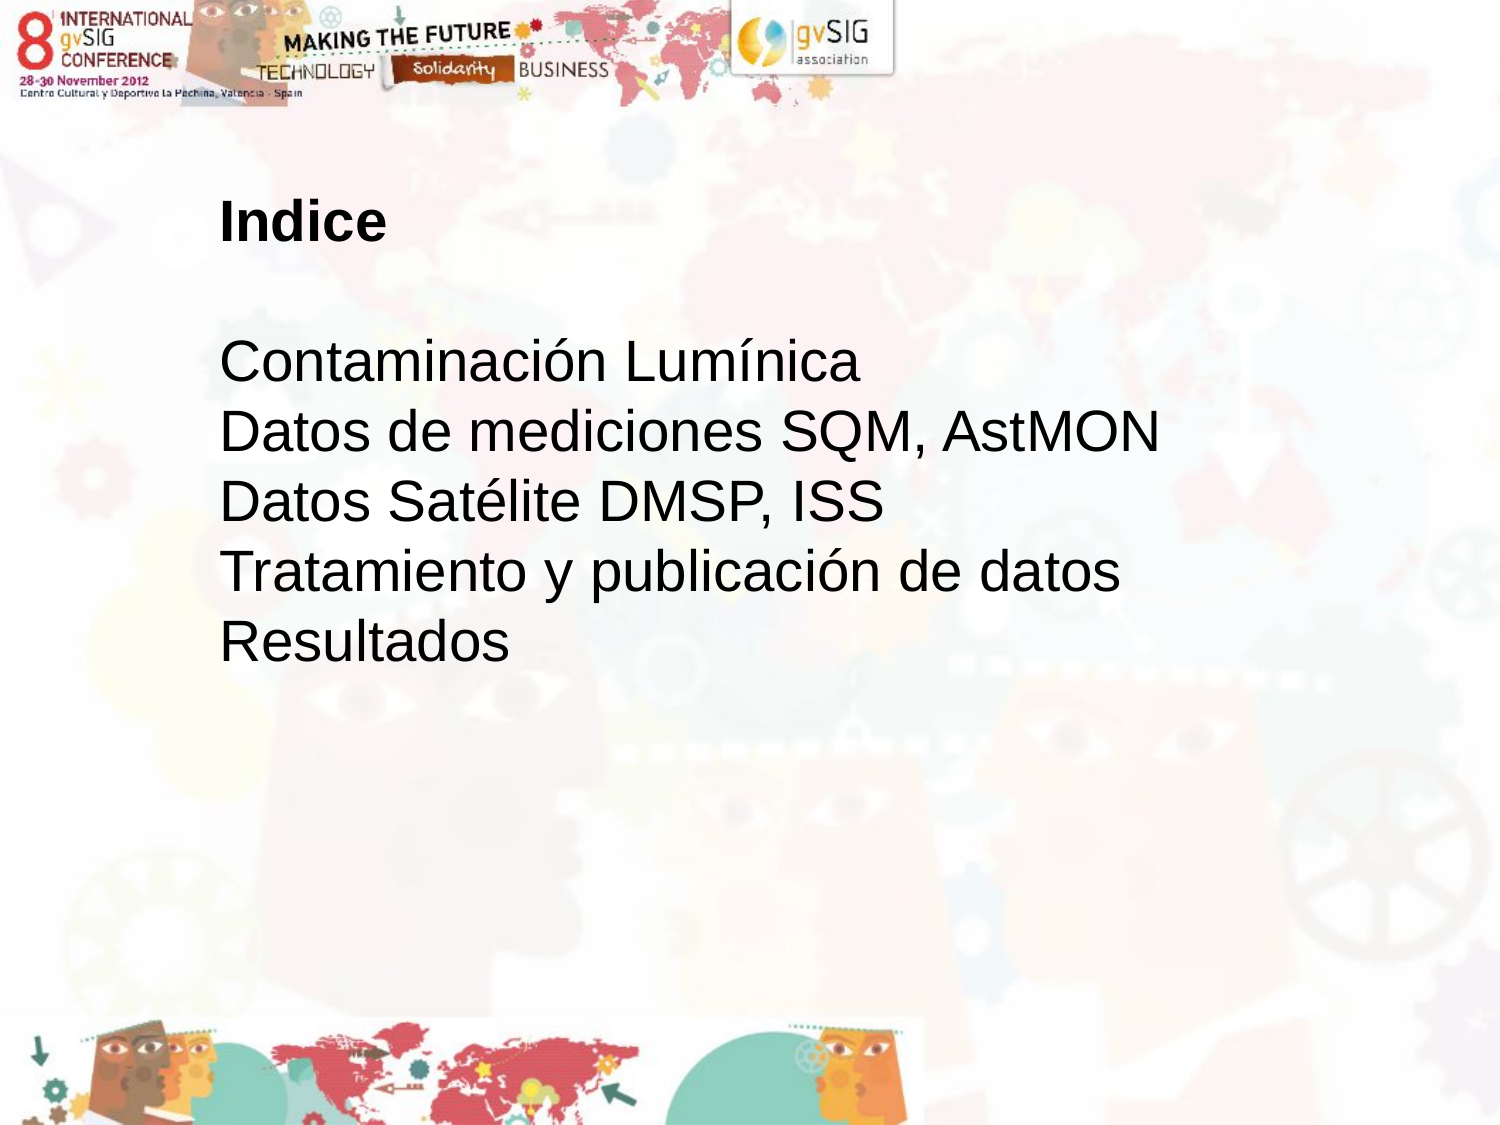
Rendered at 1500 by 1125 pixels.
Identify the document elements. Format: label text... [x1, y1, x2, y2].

text_box Indice Contaminación Lumínica Datos de mediciones SQM, AstMON Datos Satélite DMSP, ISS Tratamiento y publicación de datos Resultados [204, 175, 1178, 681]
picture [0, 0, 1500, 1125]
